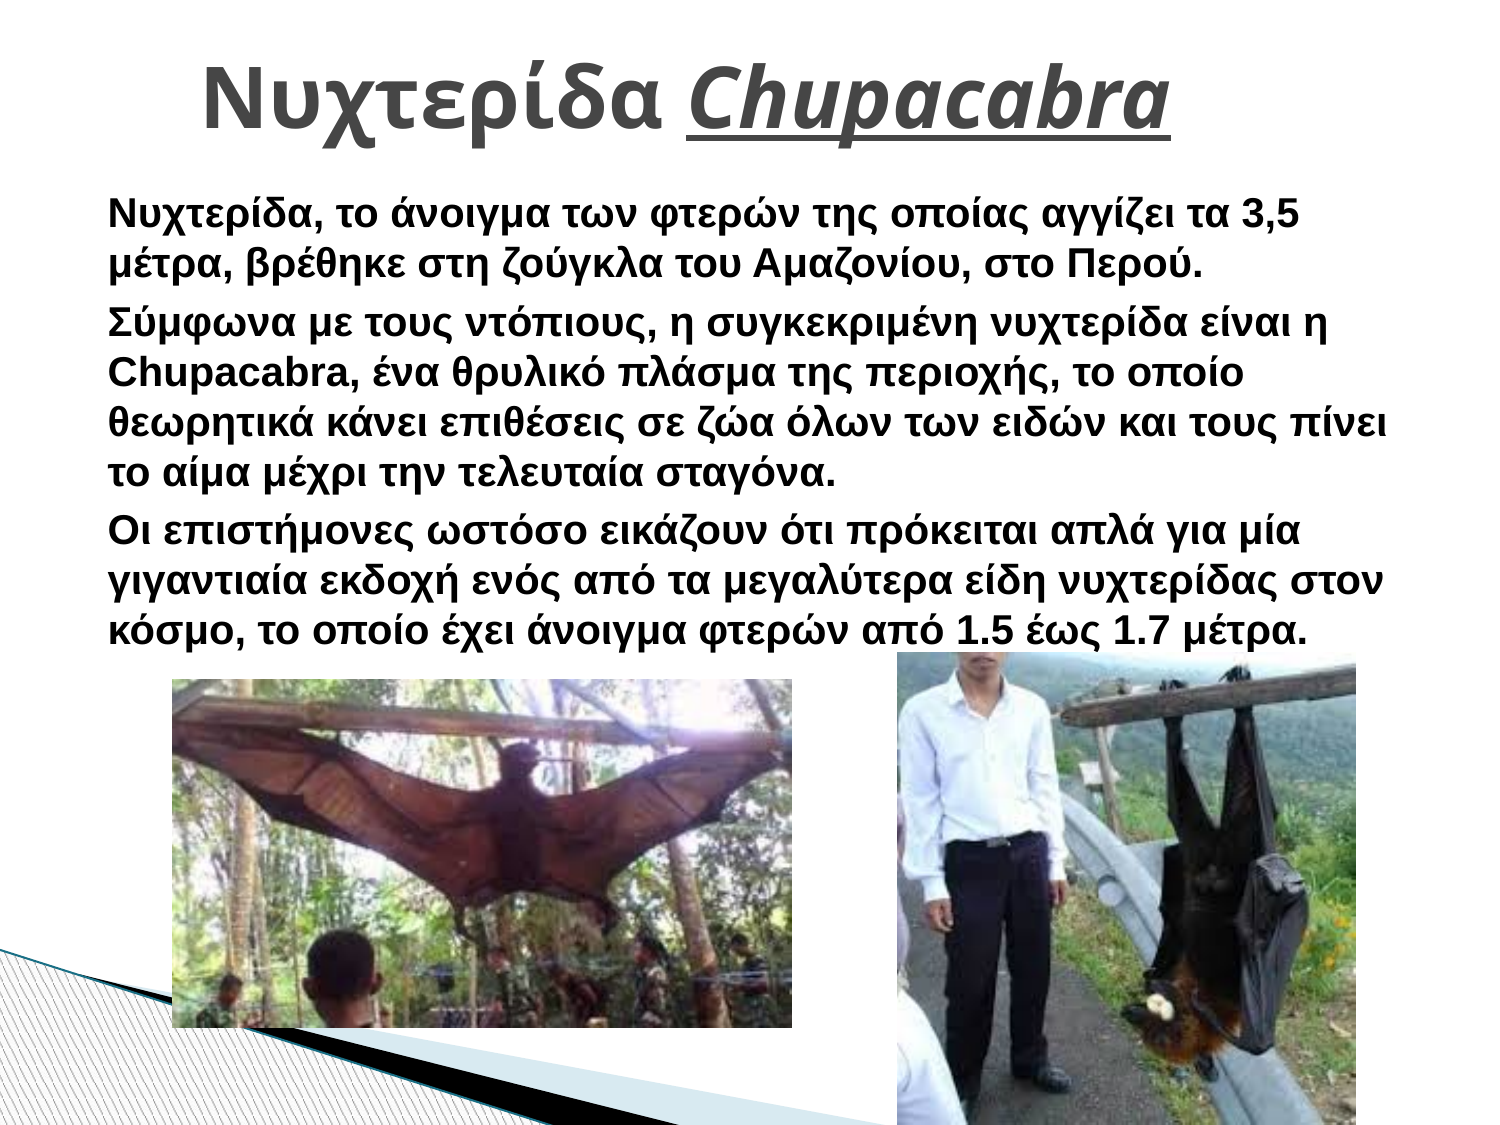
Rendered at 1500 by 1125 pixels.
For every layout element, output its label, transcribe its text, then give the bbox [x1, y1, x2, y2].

list Νυχτερίδα, το άνοιγμα των φτερών της οποίας αγγίζει τα 3,5 μέτρα, βρέθηκε στη ζούγκλα του Αμαζονίου, στο Περού. Σύμφωνα με τους ντόπιους, η συγκεκριμένη νυχτερίδα είναι η Chupacabra, ένα θρυλικό πλάσμα της περιοχής, το οποίο θεωρητικά κάνει επιθέσεις σε ζώα όλων των ειδών και τους πίνει το αίμα μέχρι την τελευταία σταγόνα. Οι επιστήμονες ωστόσο εικάζουν ότι πρόκειται απλά για μία γιγαντιαία εκδοχή ενός από τα μεγαλύτερα είδη νυχτερίδας στον κόσμο, το οποίο έχει άνοιγμα φτερών από 1.5 έως 1.7 μέτρα. [75, 178, 1425, 922]
title Νυχτερίδα Chupacabra [118, 35, 1469, 223]
picture [0, 679, 792, 1125]
picture [897, 652, 1356, 1125]
